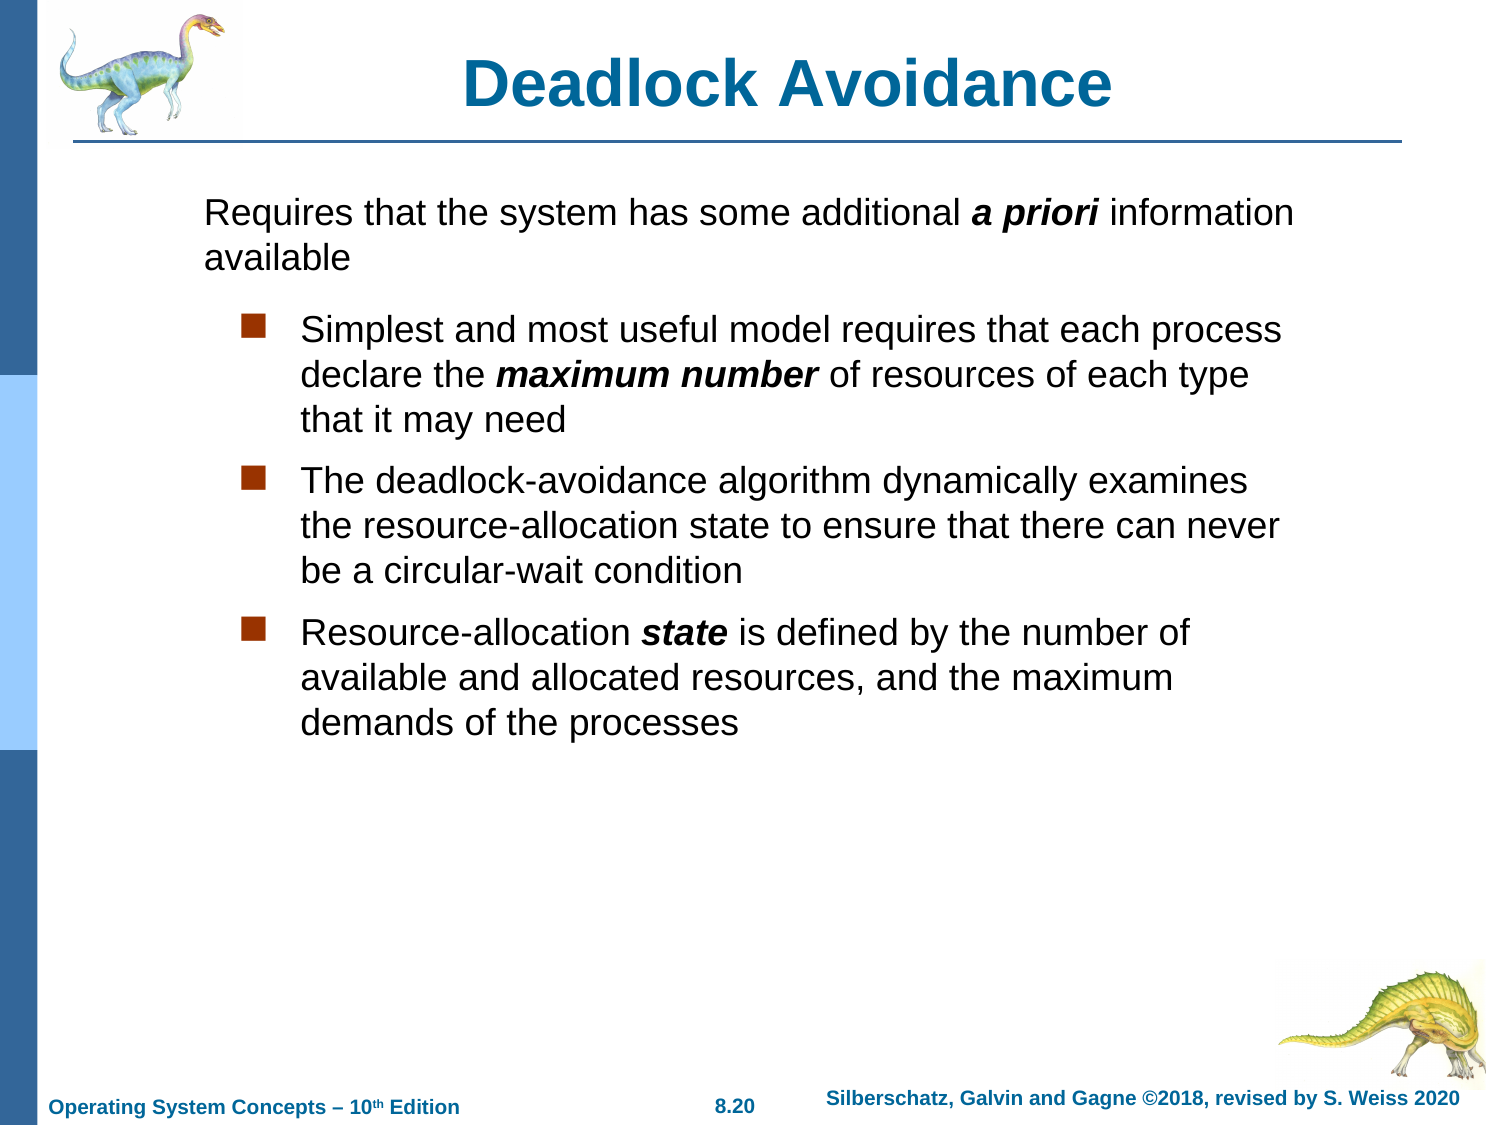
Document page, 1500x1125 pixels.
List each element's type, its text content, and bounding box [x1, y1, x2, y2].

picture [46, 0, 243, 149]
title Deadlock Avoidance [151, 32, 1426, 128]
list Simplest and most useful model requires that each process declare the maximum number of resources of each type that it may need The deadlock-avoidance algorithm dynamically examines the resource-allocation state to ensure that there can never be a circular-wait condition Resource-allocation state is defined by the number of available and allocated resources, and the maximum demands of the processes [229, 297, 1317, 919]
text_box Requires that the system has some additional a priori information available [189, 180, 1464, 286]
picture [1275, 959, 1486, 1095]
